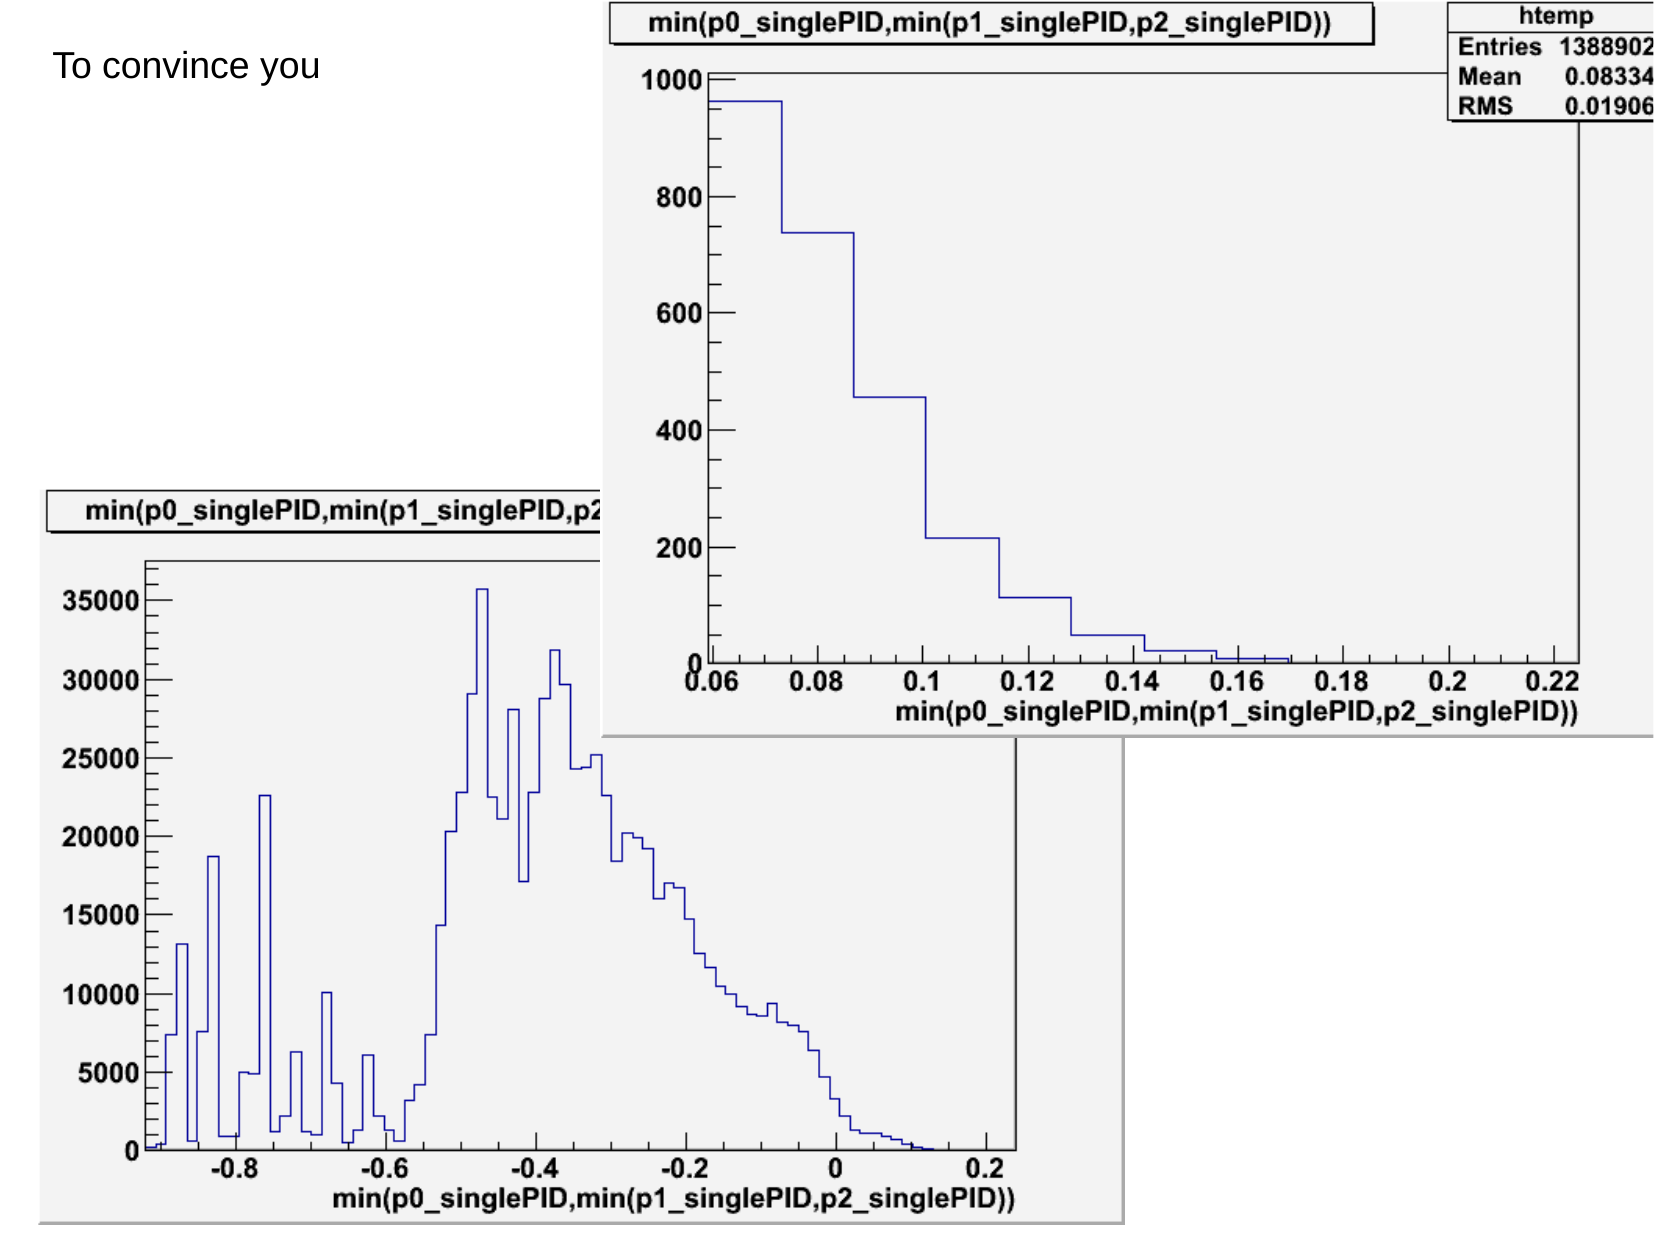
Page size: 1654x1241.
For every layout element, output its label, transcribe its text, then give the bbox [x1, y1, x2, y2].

text_box To convince you [37, 37, 488, 95]
picture [37, 0, 1654, 1225]
